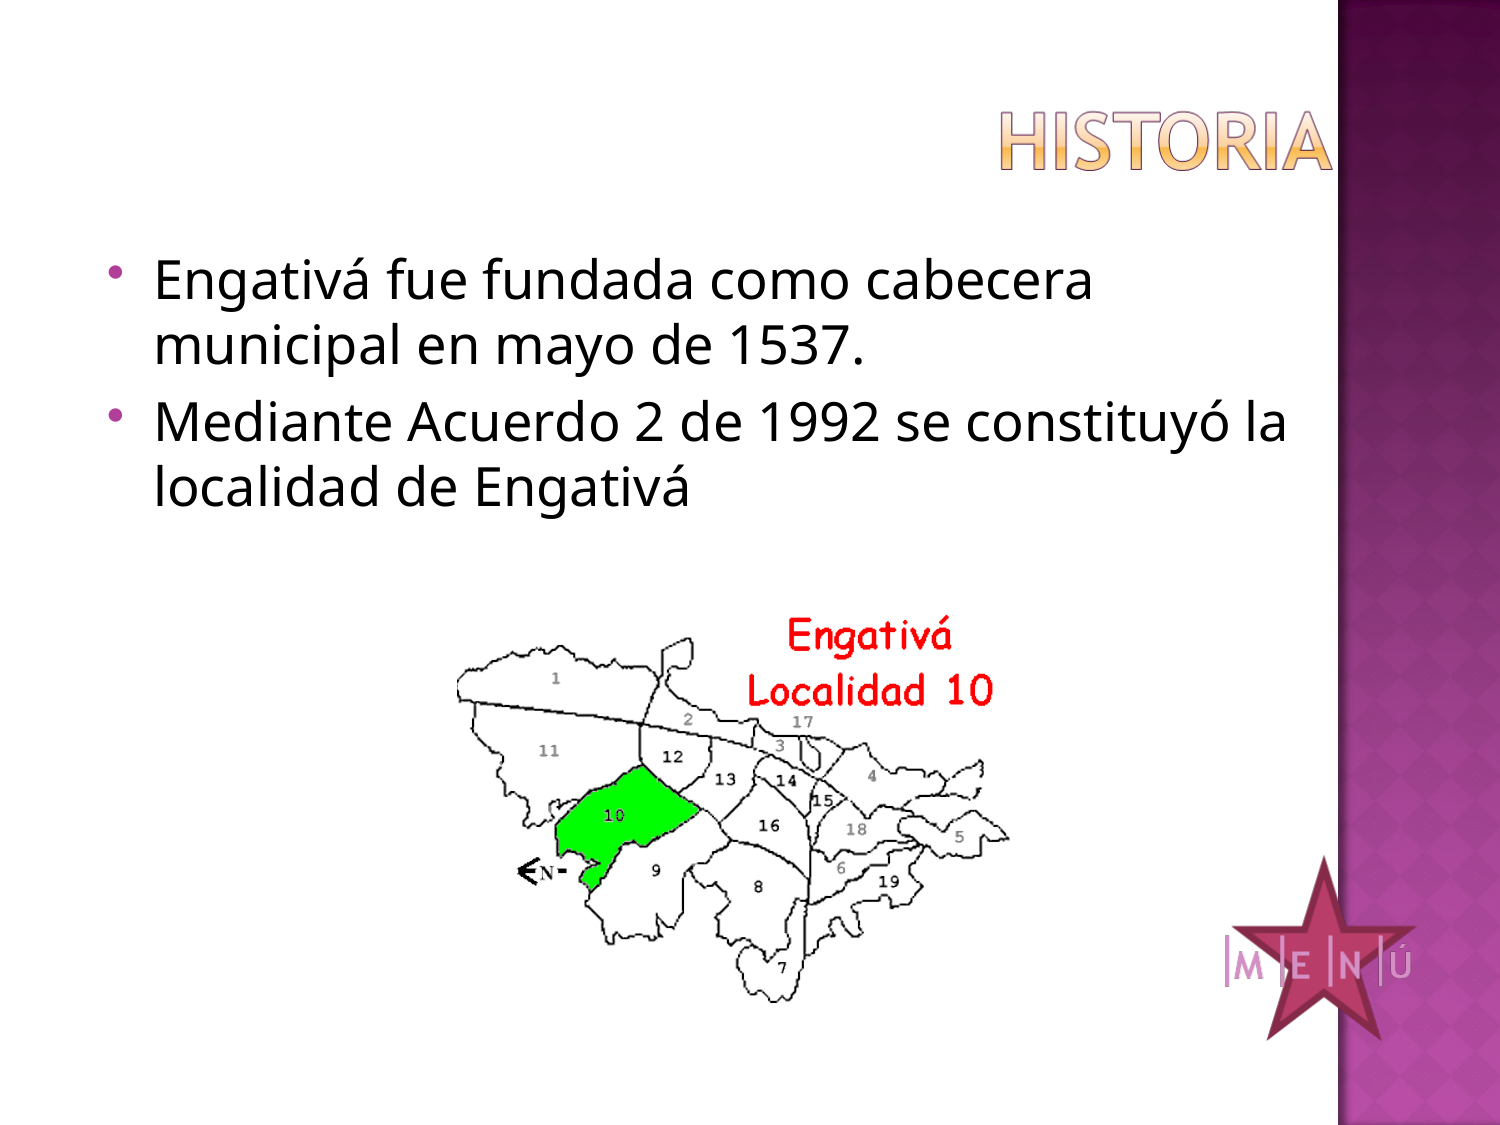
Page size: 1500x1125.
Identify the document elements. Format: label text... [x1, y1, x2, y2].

picture [457, 595, 1014, 1008]
text_box Engativá fue fundada como cabecera municipal en mayo de 1537. Mediante Acuerdo 2 de 1992 se constituyó la localidad de Engativá [93, 237, 1324, 622]
picture [948, 0, 1500, 1125]
